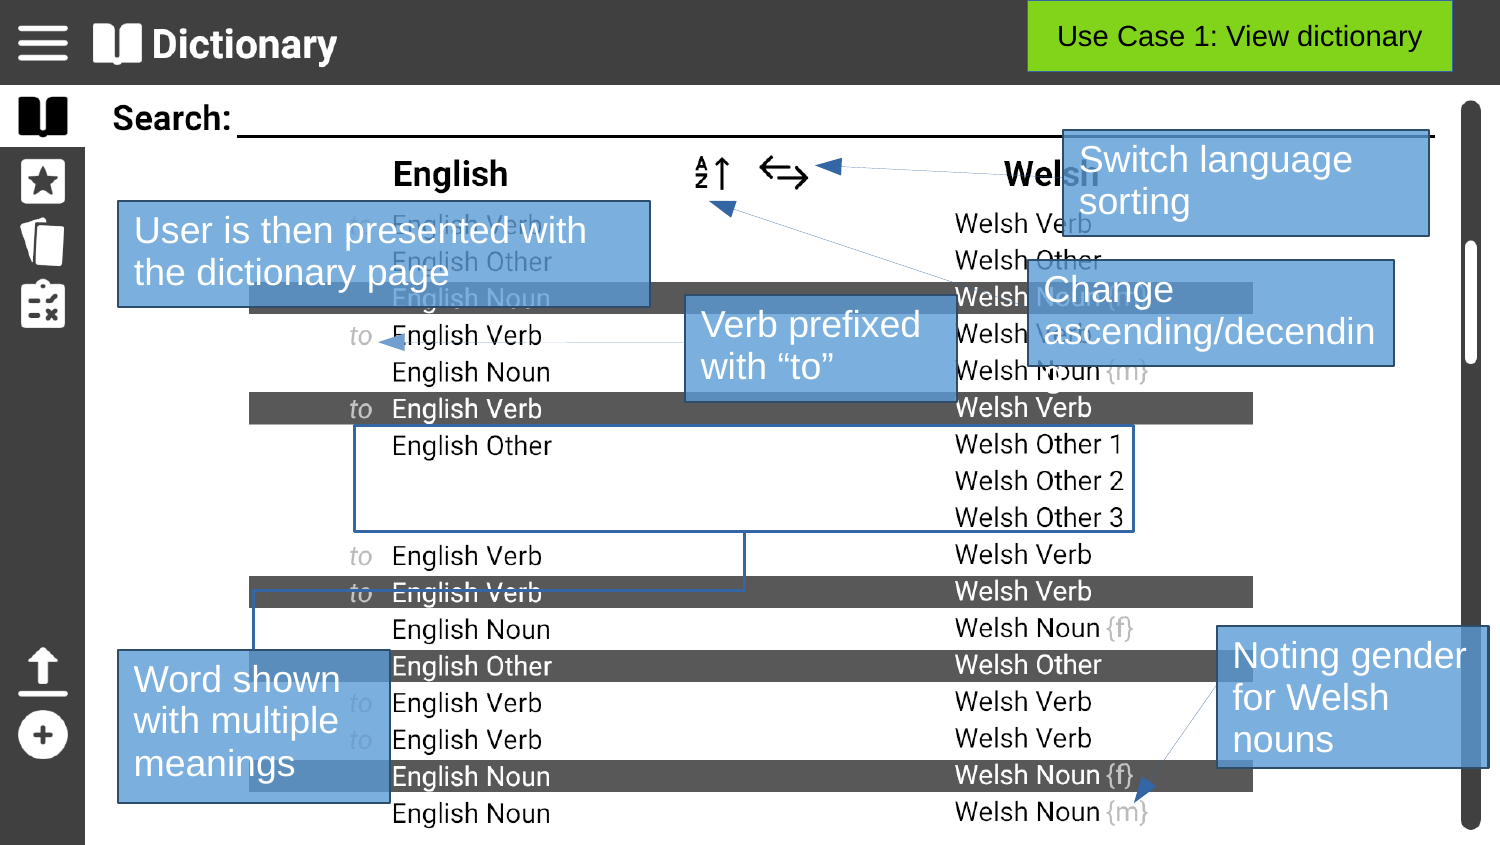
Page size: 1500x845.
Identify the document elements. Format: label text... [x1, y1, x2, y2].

text_box Use Case 1: View dictionary [1027, 0, 1453, 72]
text_box Word shown with multiple meanings [117, 649, 390, 804]
picture [0, 0, 1500, 845]
text_box Noting gender for Welsh nouns [1216, 625, 1489, 768]
text_box User is then presented with the dictionary page [118, 200, 650, 308]
text_box Change ascending/decending [1027, 259, 1394, 367]
text_box Switch language sorting [1062, 129, 1430, 237]
text_box Verb prefixed with “to” [685, 295, 957, 402]
text_box [354, 425, 1134, 532]
